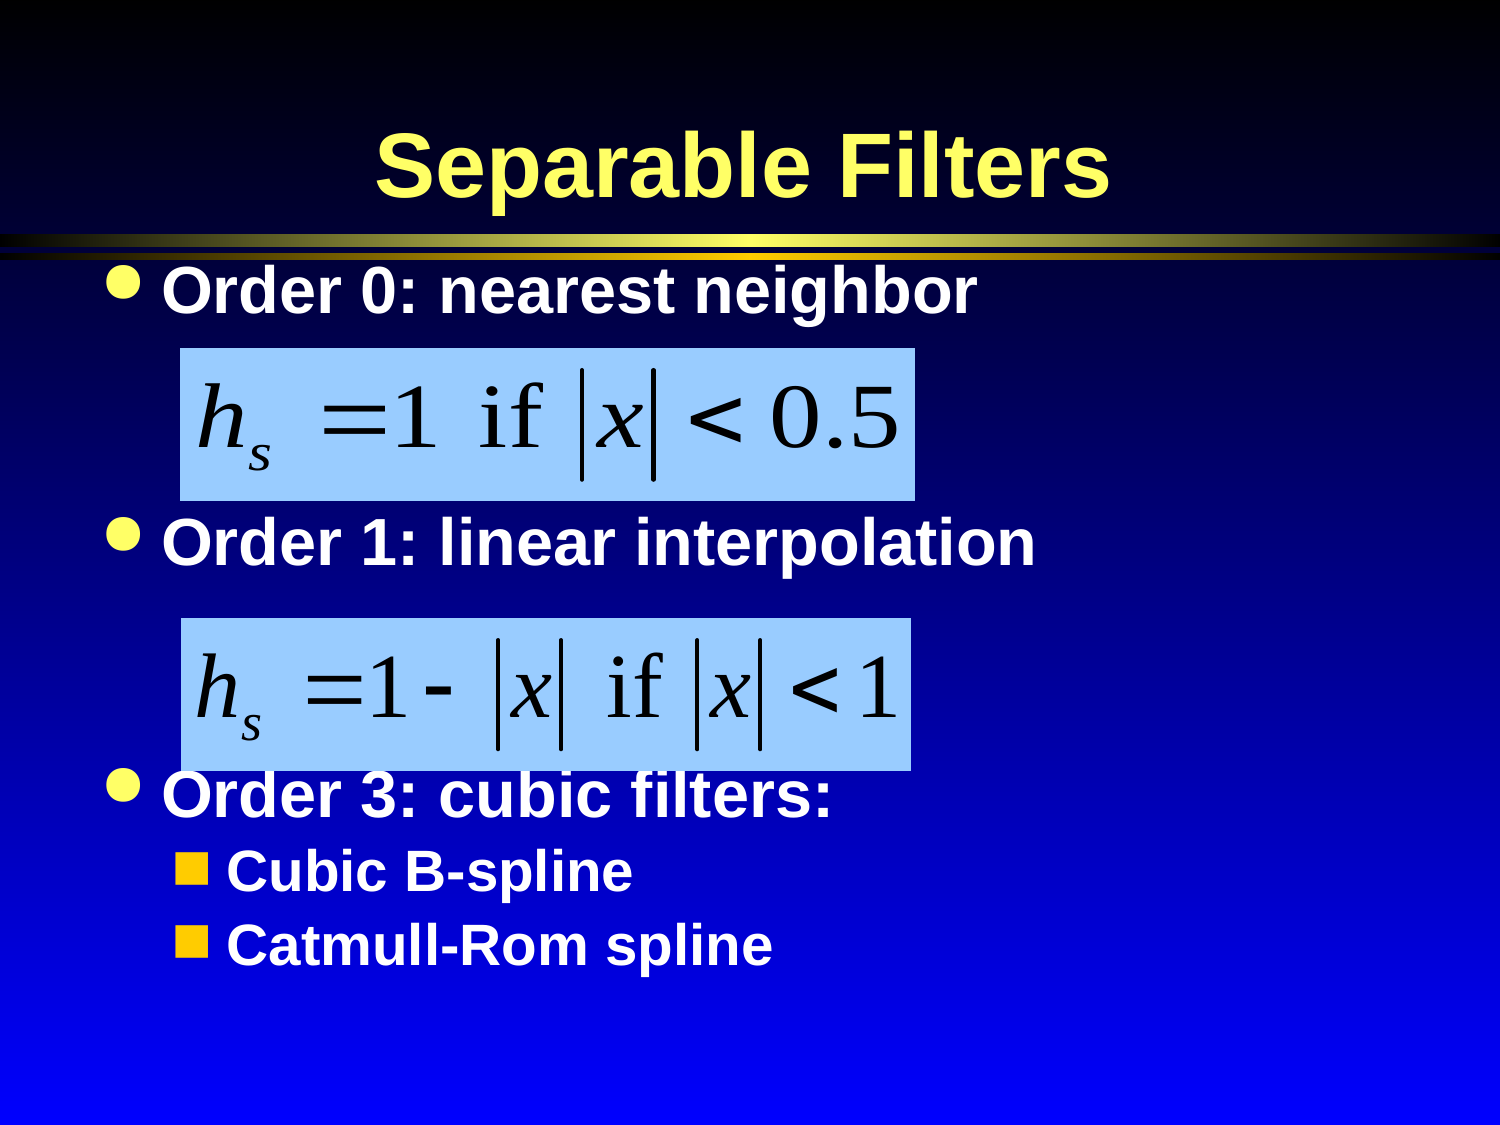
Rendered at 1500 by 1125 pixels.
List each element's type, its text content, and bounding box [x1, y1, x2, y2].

chart [181, 618, 912, 772]
title Separable Filters [99, 37, 1388, 225]
list Order 0: nearest neighbor Order 1: linear interpolation Order 3: cubic filters: Cubic B-spline Catmull-Rom spline [89, 252, 1500, 1055]
chart [179, 348, 915, 502]
